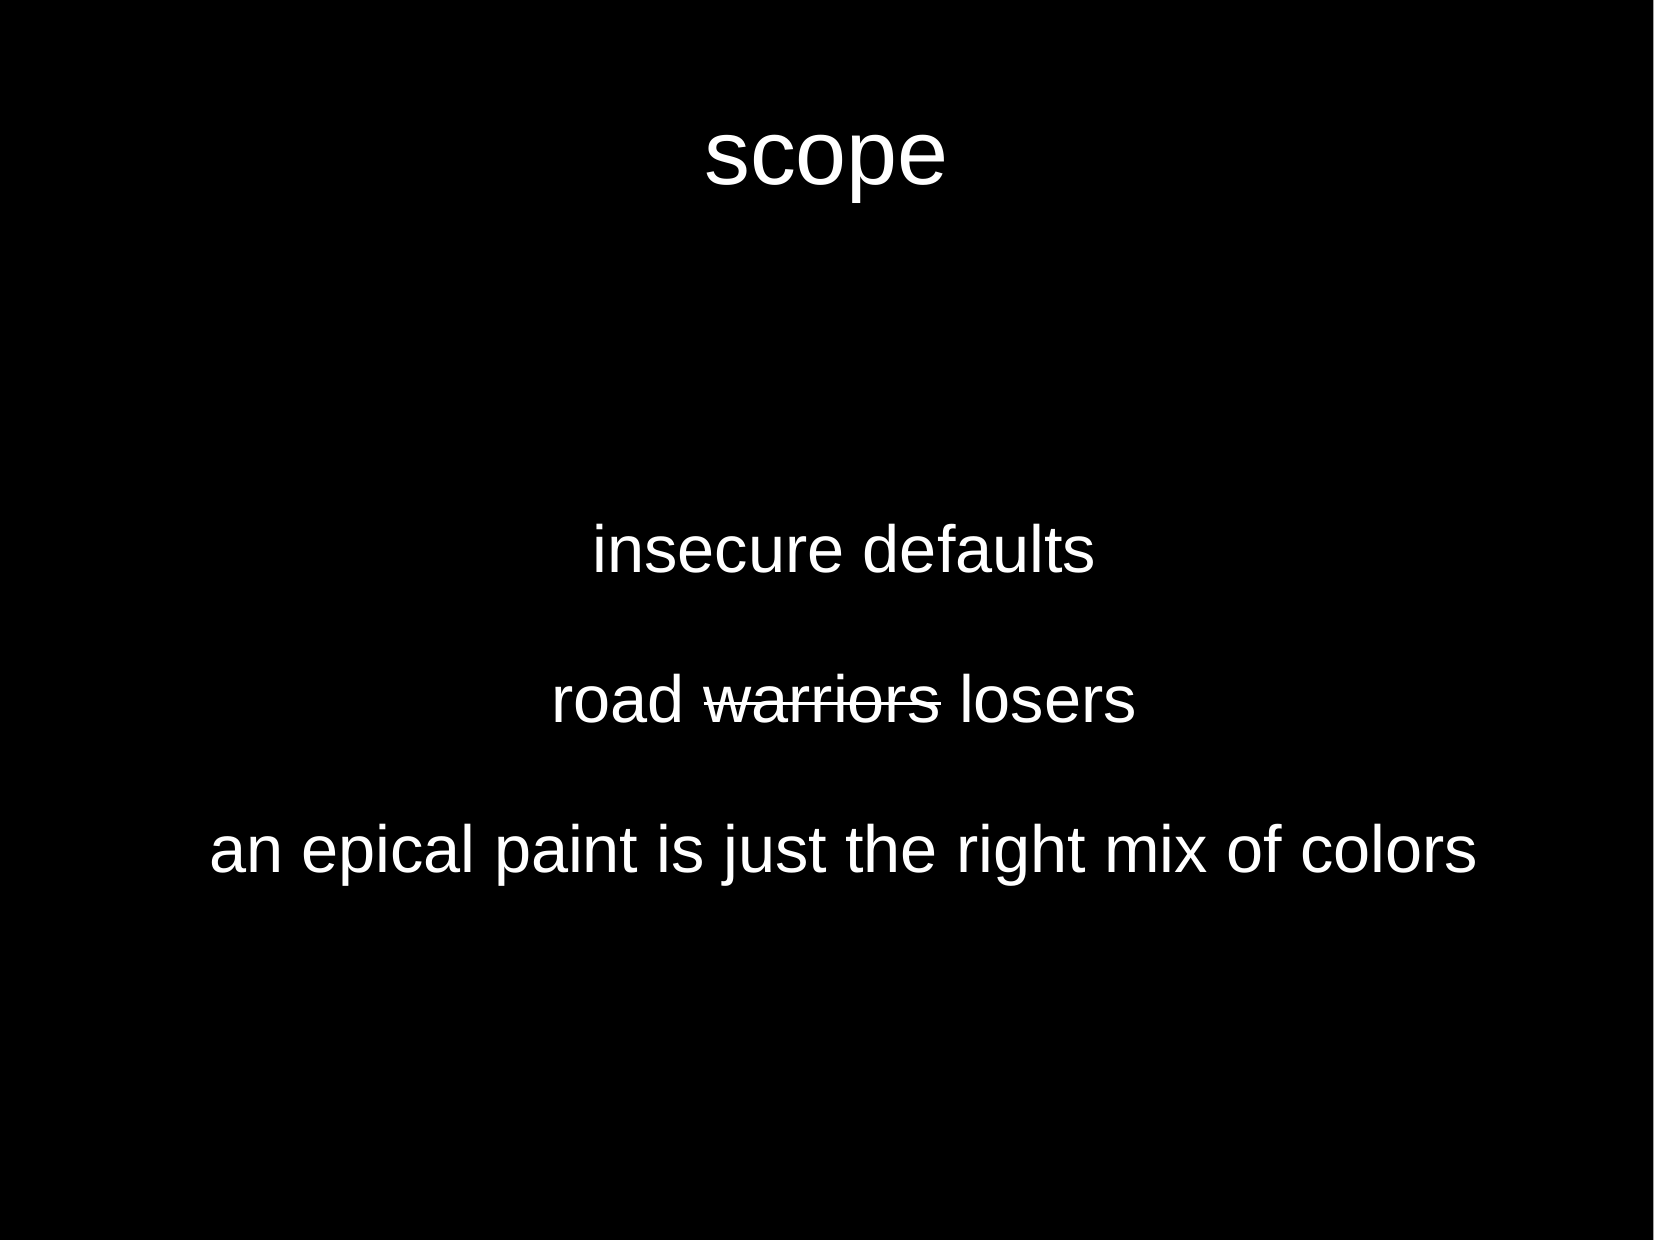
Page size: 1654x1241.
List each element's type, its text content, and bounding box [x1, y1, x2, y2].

title scope [82, 56, 1571, 250]
subtitle insecure defaults road warriors losers an epical paint is just the right mix of colors [82, 297, 1571, 1102]
